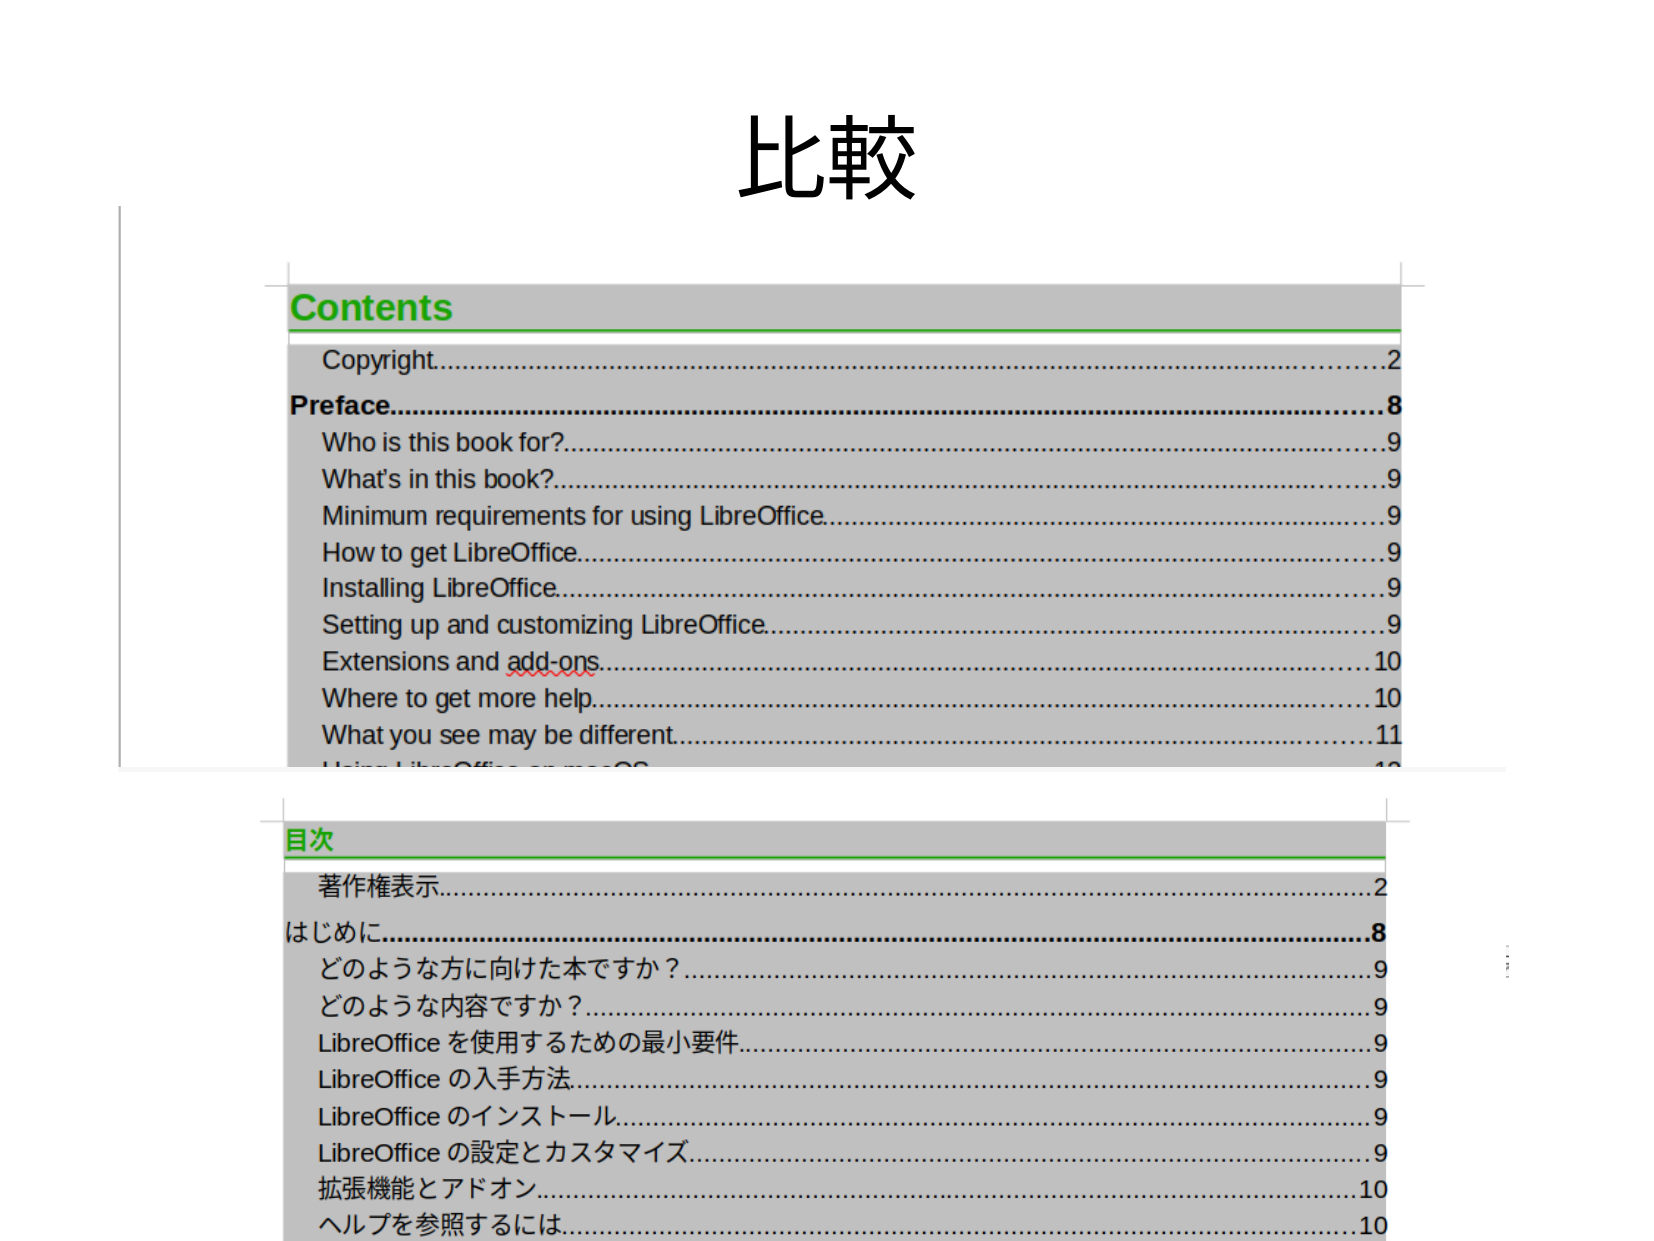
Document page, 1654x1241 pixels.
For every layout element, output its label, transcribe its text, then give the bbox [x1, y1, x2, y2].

title 比較 [82, 49, 1571, 257]
picture [118, 206, 1509, 1241]
